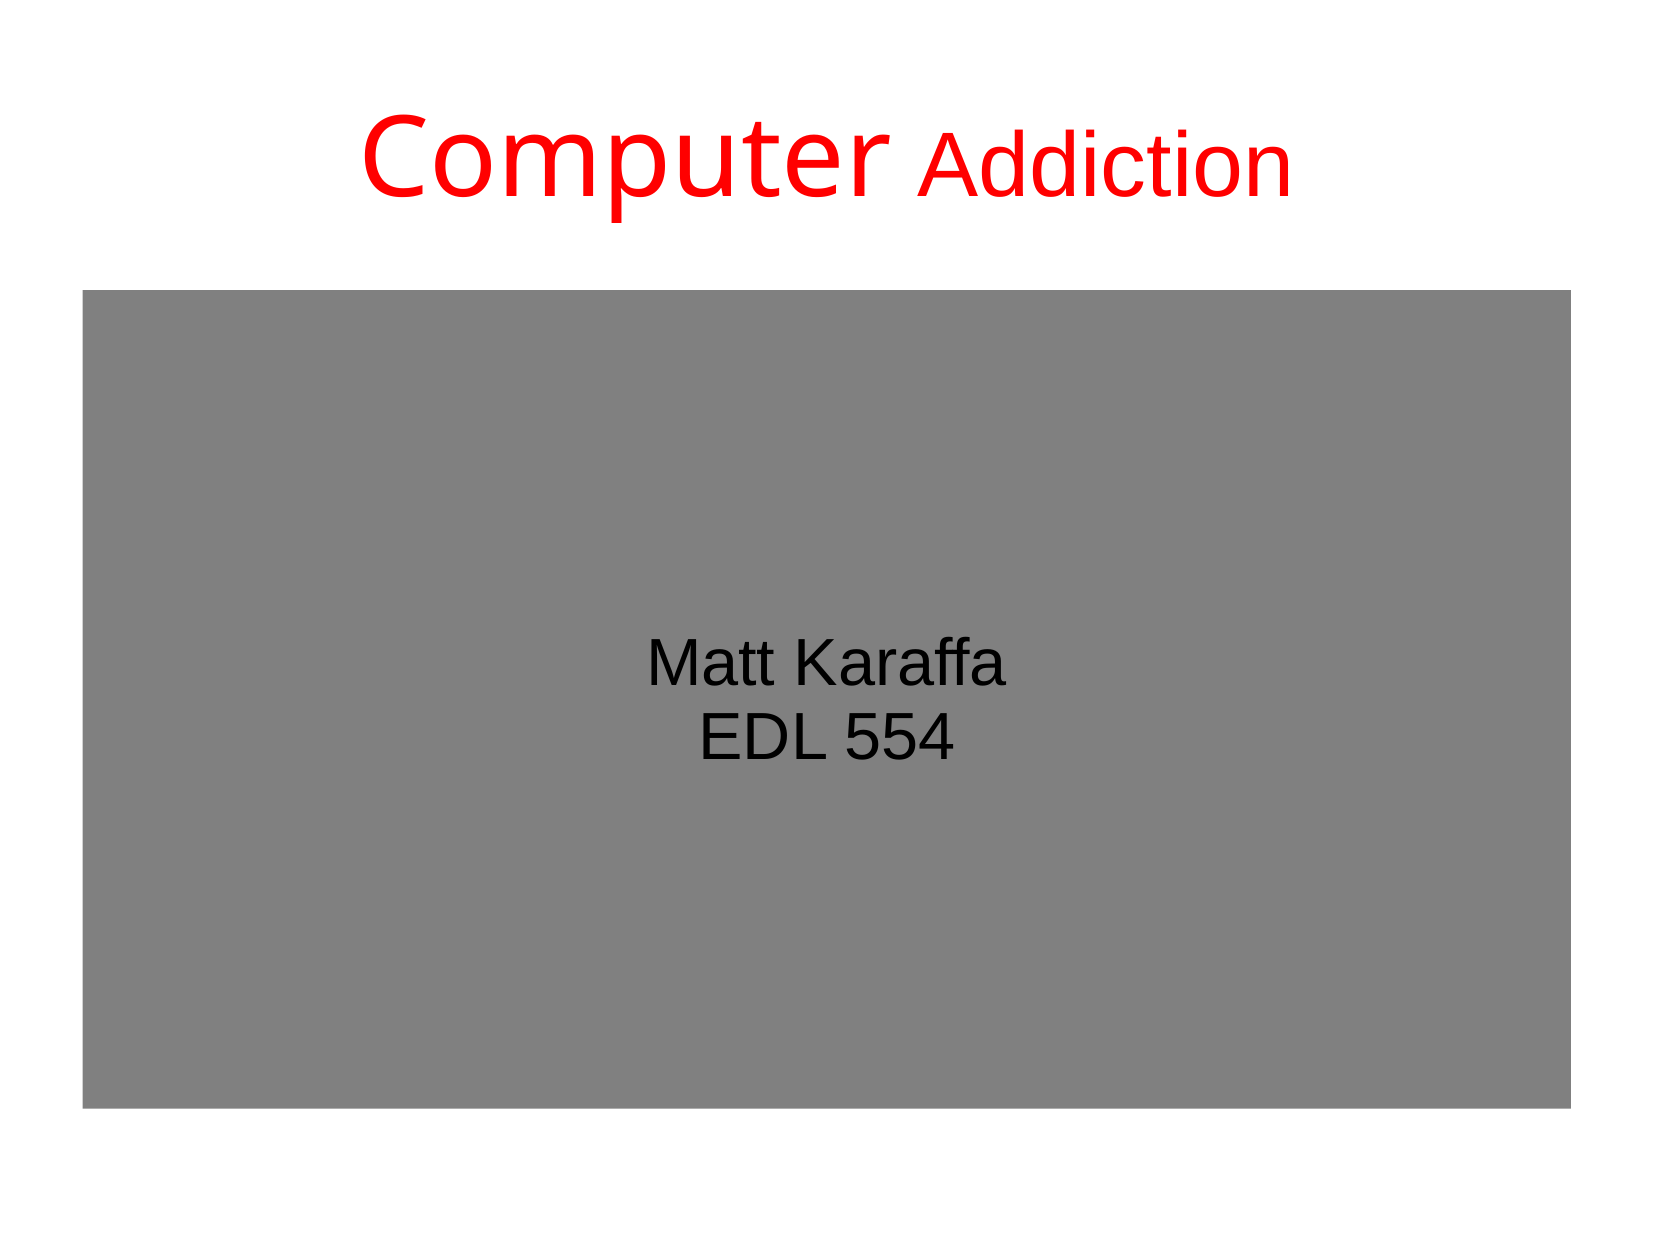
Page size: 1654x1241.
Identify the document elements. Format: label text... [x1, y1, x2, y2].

title Computer Addiction [82, 49, 1571, 257]
text_box Matt Karaffa EDL 554 [82, 290, 1571, 1109]
